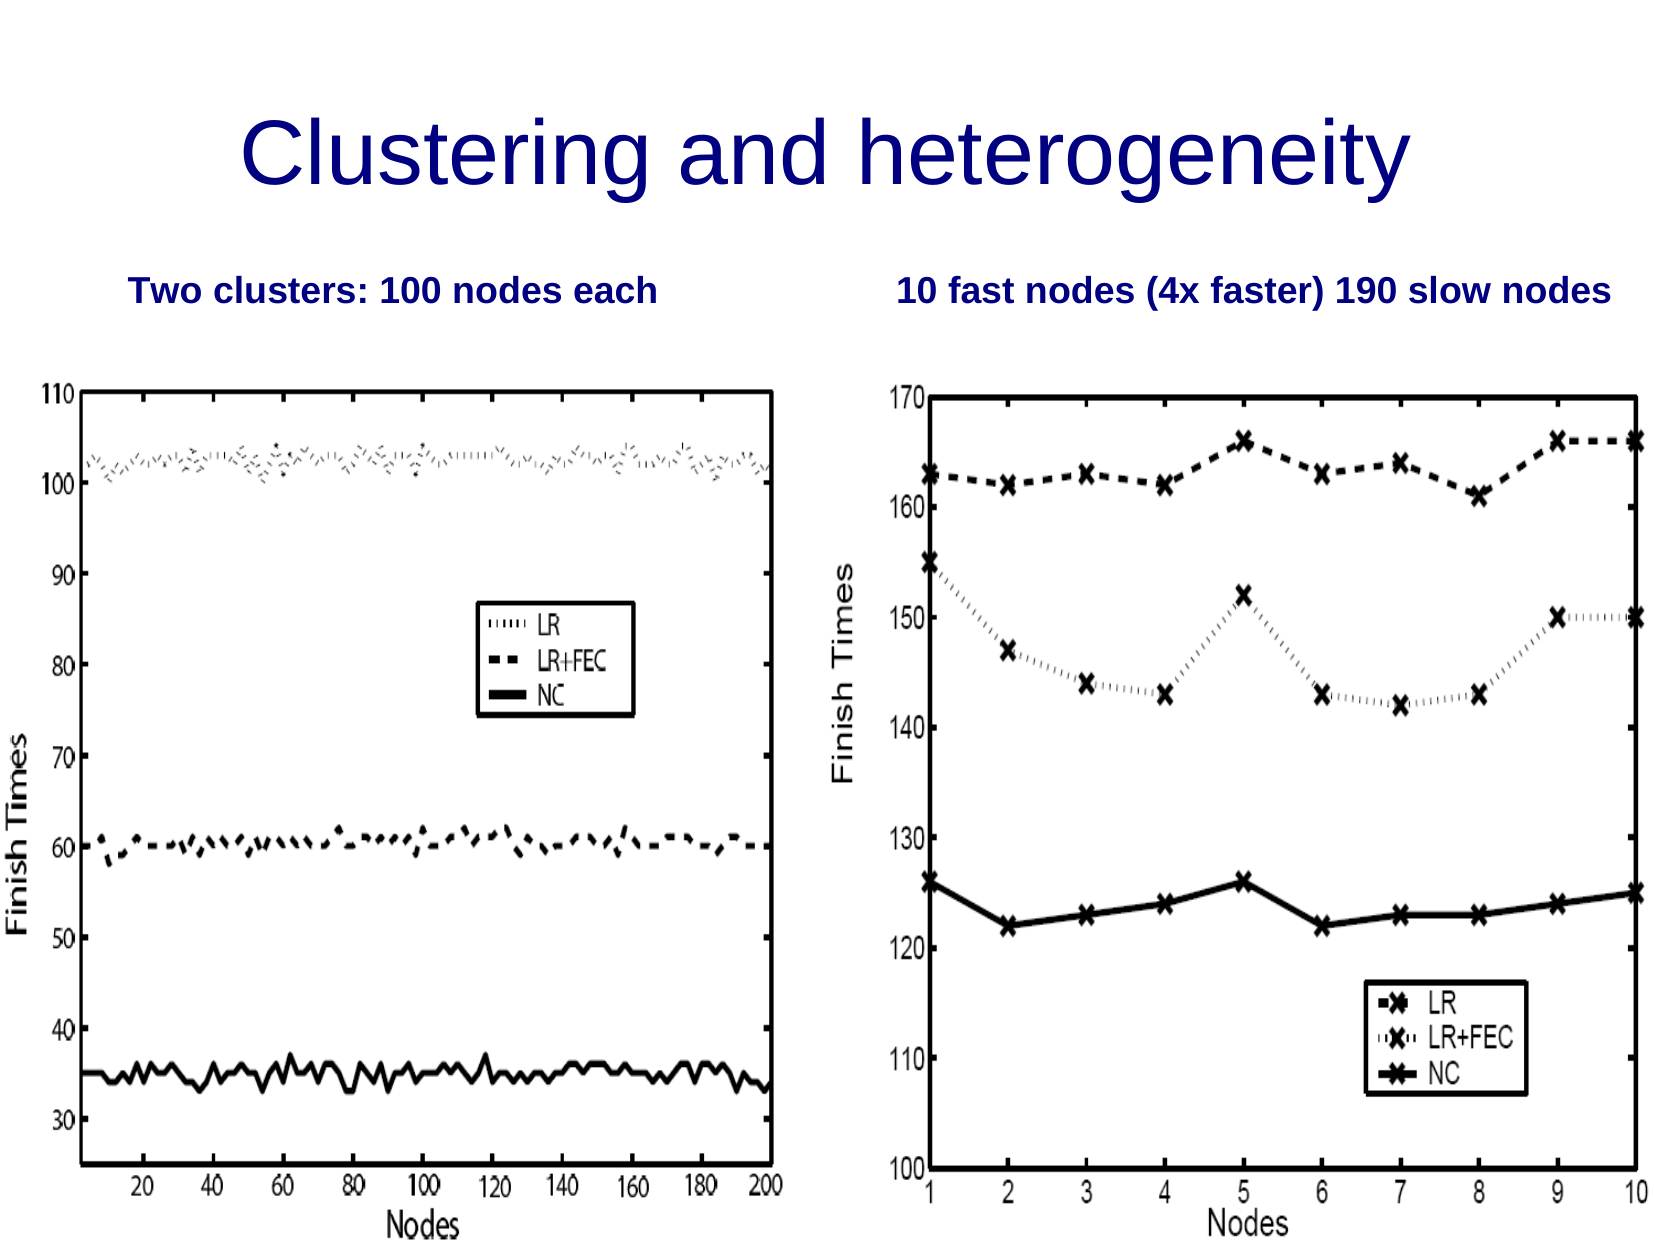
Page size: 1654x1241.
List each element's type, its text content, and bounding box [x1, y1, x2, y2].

picture [0, 374, 788, 1241]
text_box 10 fast nodes (4x faster) 190 slow nodes [881, 262, 1629, 321]
picture [825, 379, 1653, 1241]
text_box Two clusters: 100 nodes each [112, 262, 675, 321]
title Clustering and heterogeneity [82, 49, 1571, 257]
